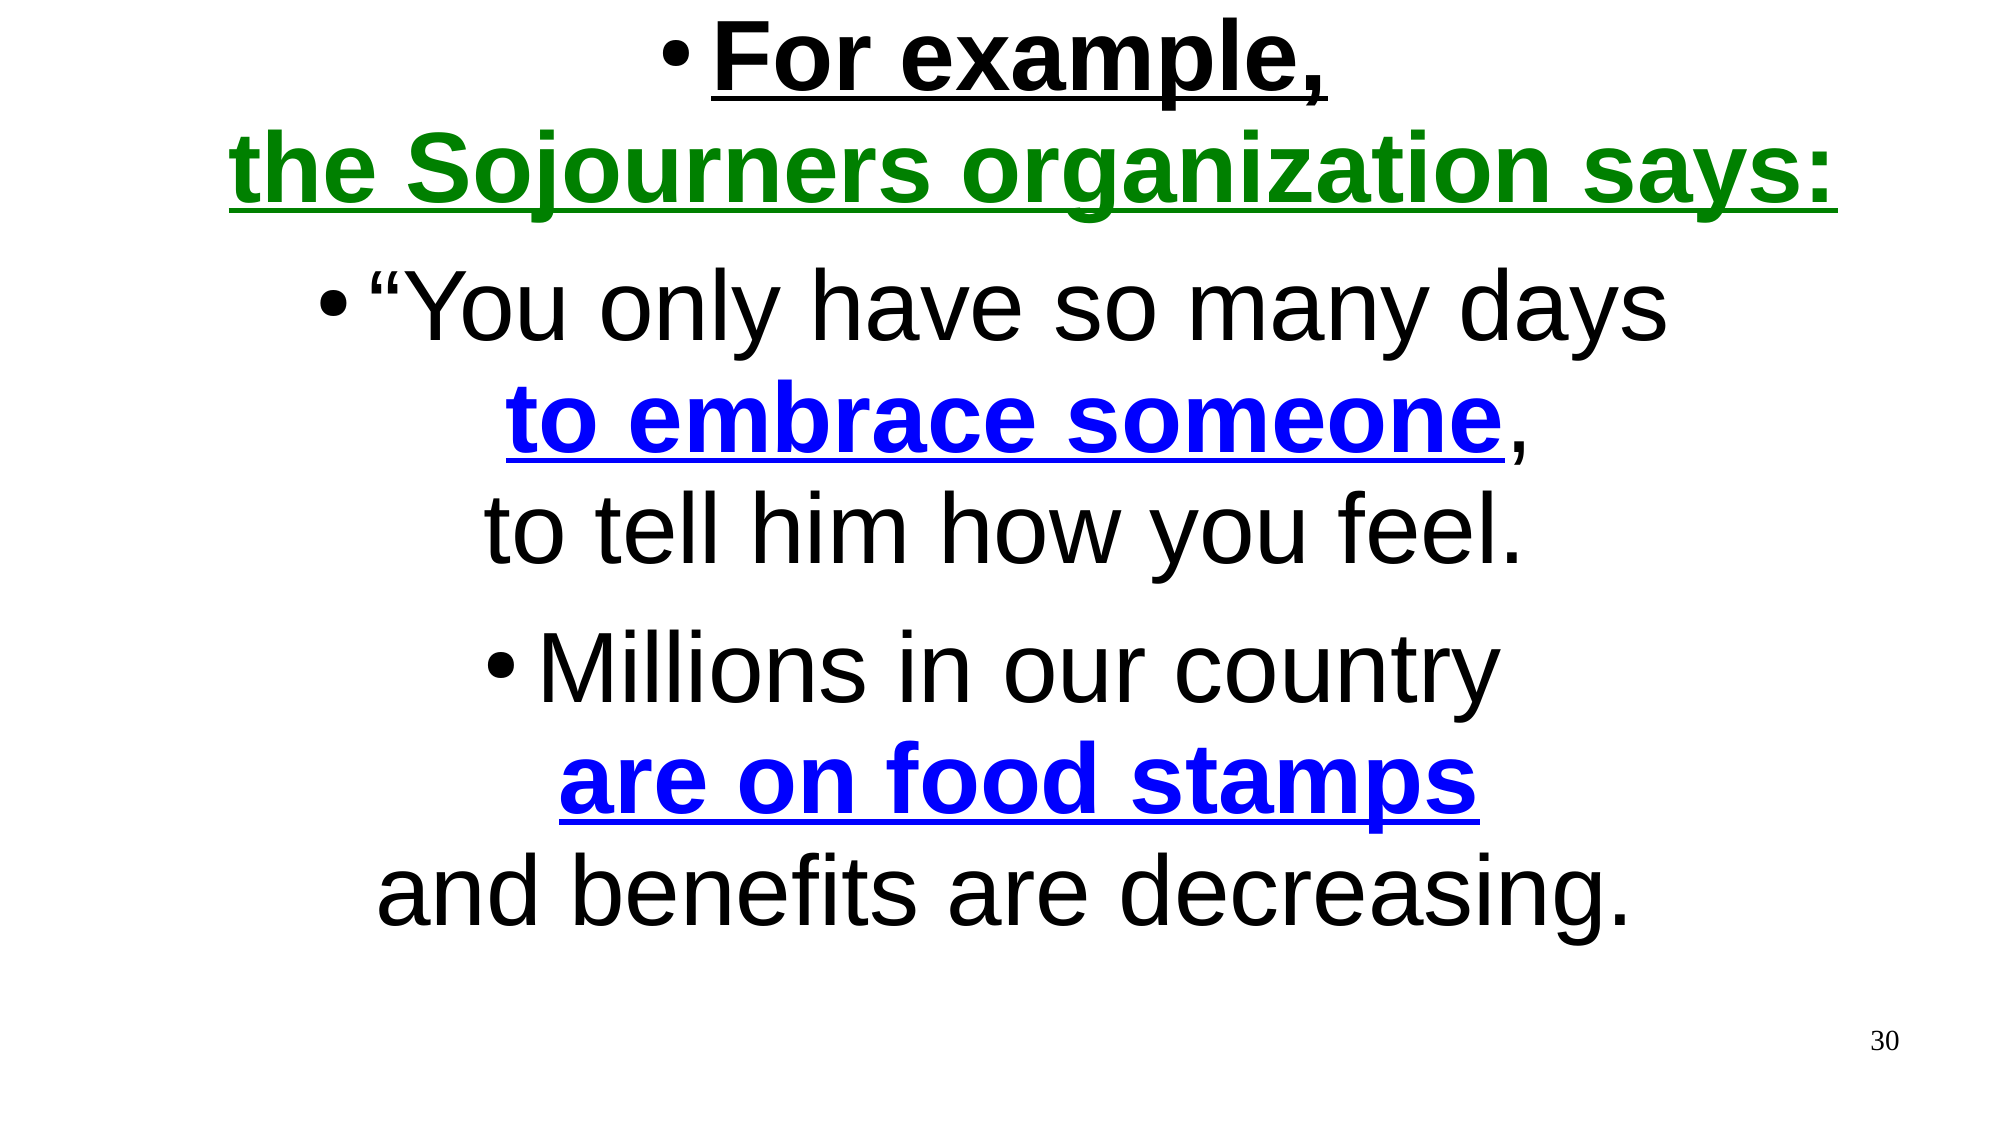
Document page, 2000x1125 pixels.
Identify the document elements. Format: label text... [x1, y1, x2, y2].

list For example, the Sojourners organization says: “You only have so many days to embrace someone, to tell him how you feel. Millions in our country are on food stamps and benefits are decreasing. [0, 0, 1996, 1123]
